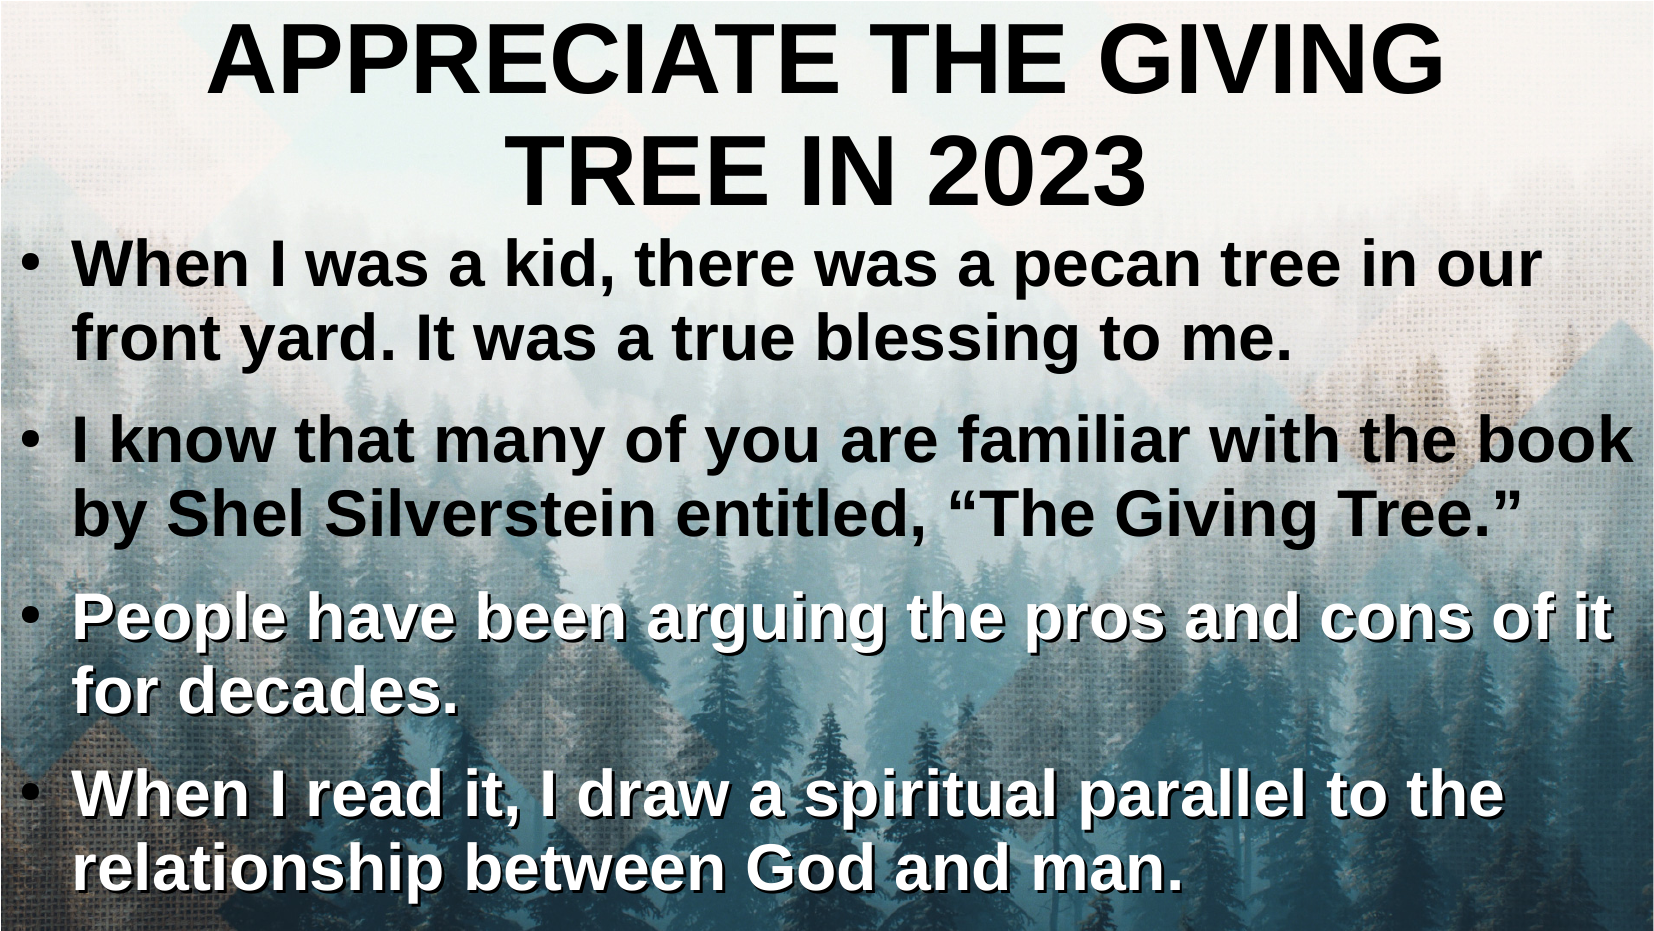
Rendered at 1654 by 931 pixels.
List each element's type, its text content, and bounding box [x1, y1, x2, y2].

list When I was a kid, there was a pecan tree in our front yard. It was a true blessing to me. I know that many of you are familiar with the book by Shel Silverstein entitled, “The Giving Tree.” People have been arguing the pros and cons of it for decades. When I read it, I draw a spiritual parallel to the relationship between God and man. [1, 226, 1651, 916]
title APPRECIATE THE GIVING TREE IN 2023 [82, 2, 1571, 226]
picture [1, 1, 1654, 931]
